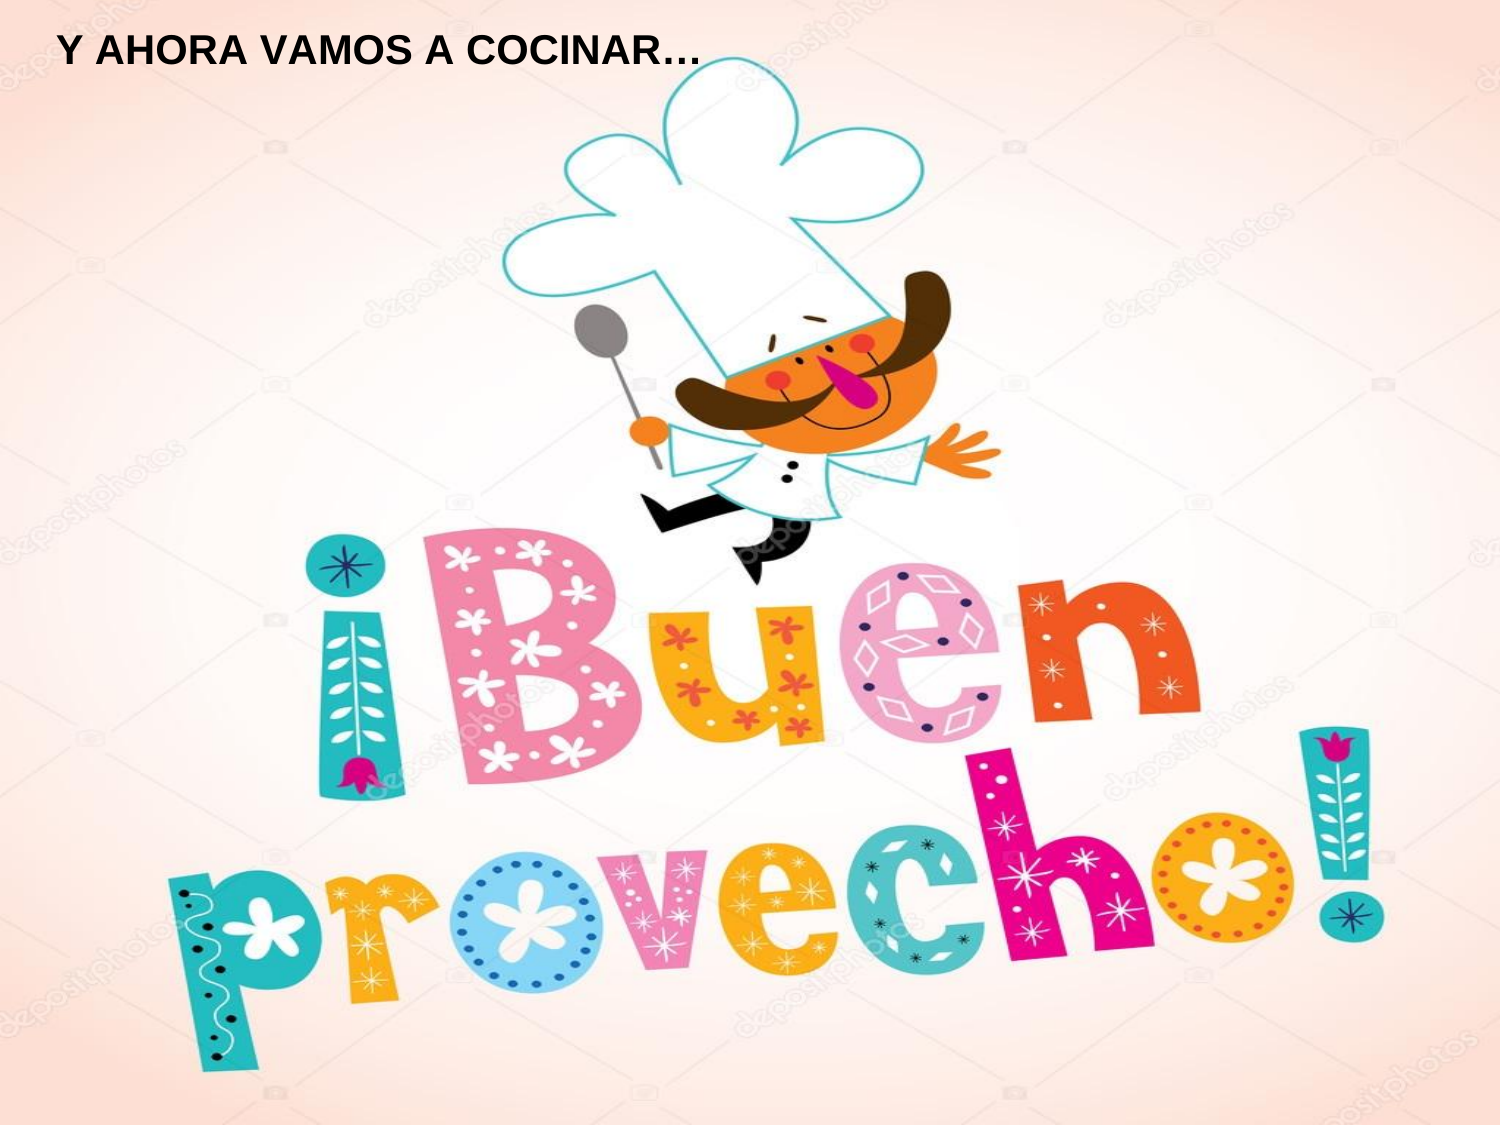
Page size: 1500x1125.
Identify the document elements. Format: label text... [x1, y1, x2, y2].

text_box Y AHORA VAMOS A COCINAR… [41, 14, 719, 81]
picture [0, 0, 1500, 1125]
